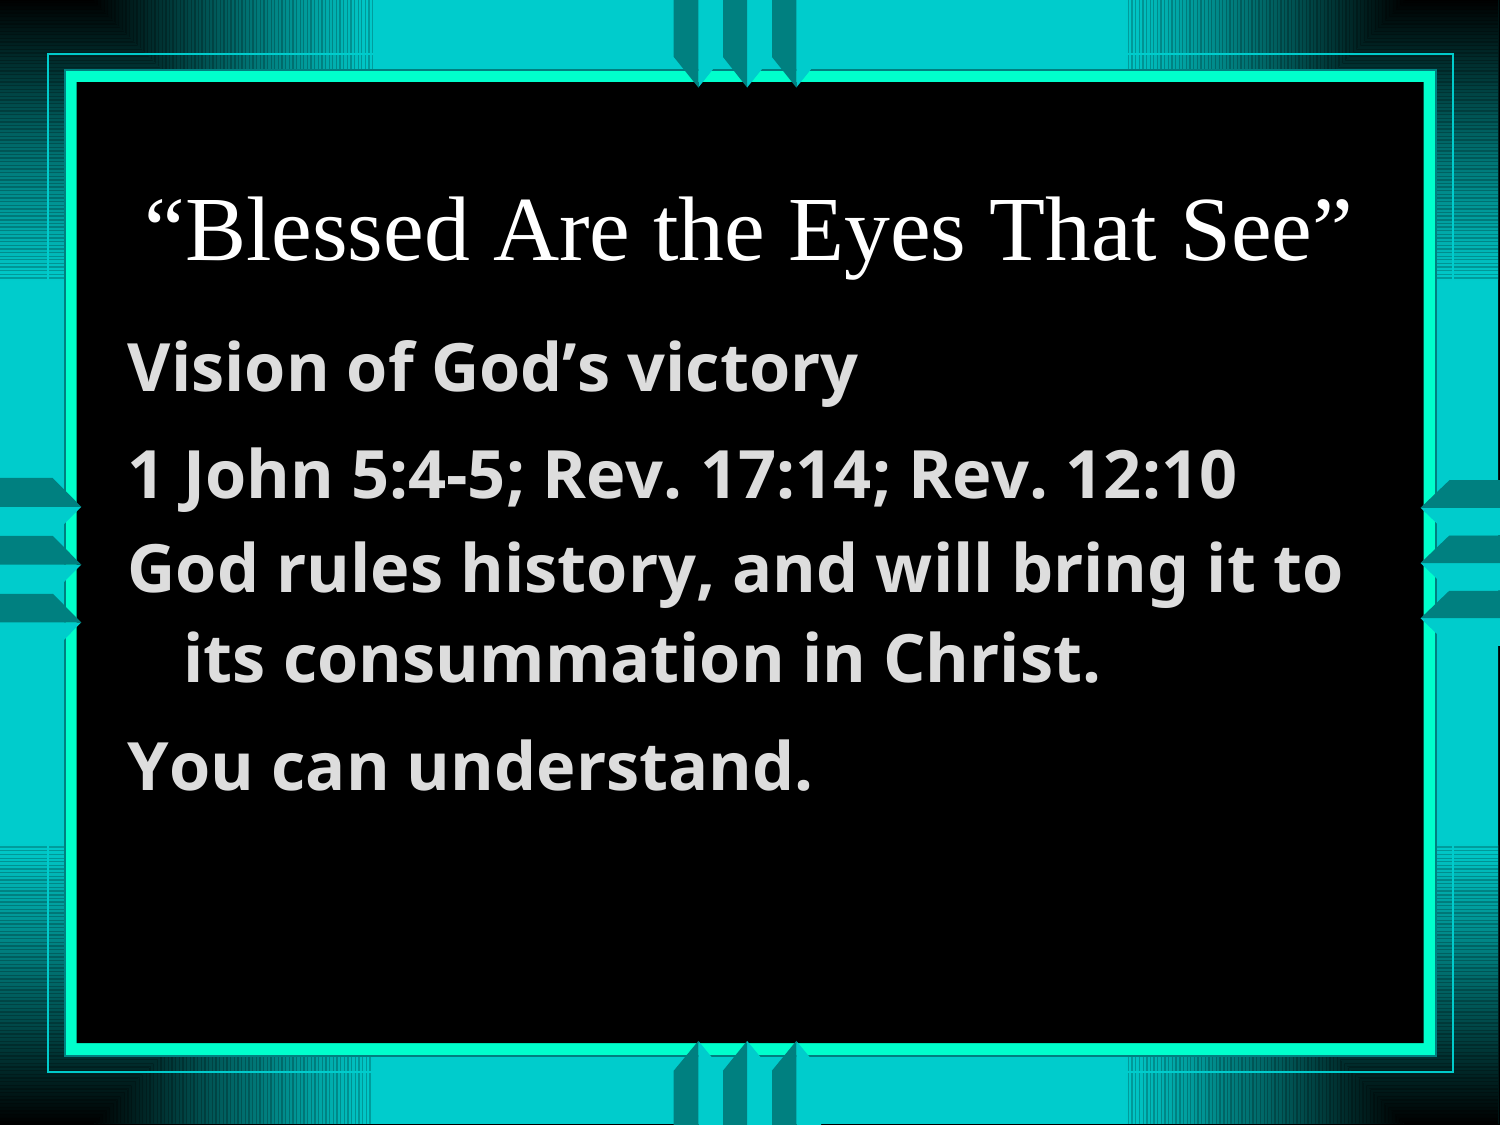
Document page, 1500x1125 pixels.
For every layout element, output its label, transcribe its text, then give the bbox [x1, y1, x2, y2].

title “Blessed Are the Eyes That See” [26, 99, 1474, 288]
list God rules history, and will bring it to its consummation in Christ. You can understand. [112, 601, 1388, 1125]
list Vision of God’s victory 1 John 5:4-5; Rev. 17:14; Rev. 12:10 [112, 312, 1388, 601]
